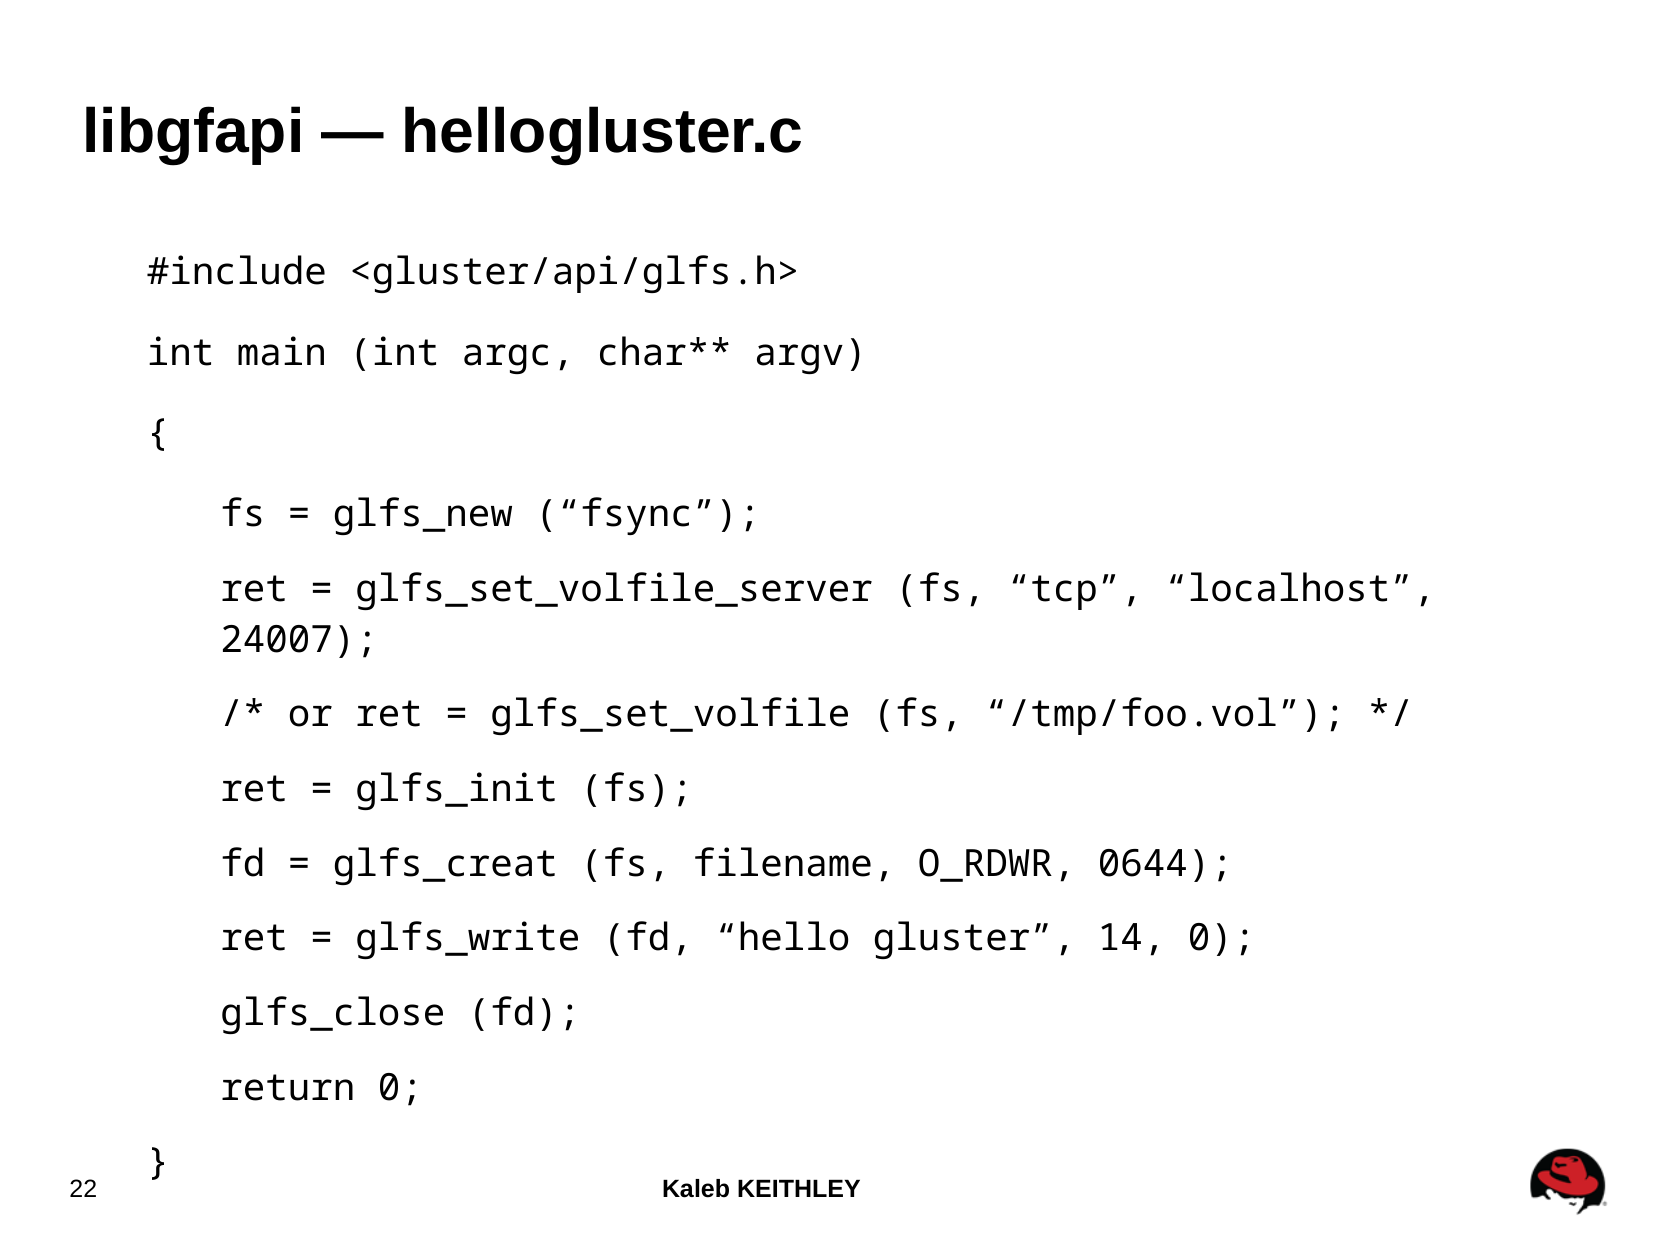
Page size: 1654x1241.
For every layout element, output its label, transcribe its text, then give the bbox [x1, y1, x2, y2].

picture [1529, 1146, 1613, 1224]
list #include <gluster/api/glfs.h> int main (int argc, char** argv) { fs = glfs_new (“fsync”); ret = glfs_set_volfile_server (fs, “tcp”, “localhost”, 24007); /* or ret = glfs_set_volfile (fs, “/tmp/foo.vol”); */ ret = glfs_init (fs); fd = glfs_creat (fs, filename, O_RDWR, 0644); ret = glfs_write (fd, “hello gluster”, 14, 0); glfs_close (fd); return 0; } [86, 244, 1576, 1089]
title libgfapi — hellogluster.c [82, 37, 1571, 226]
